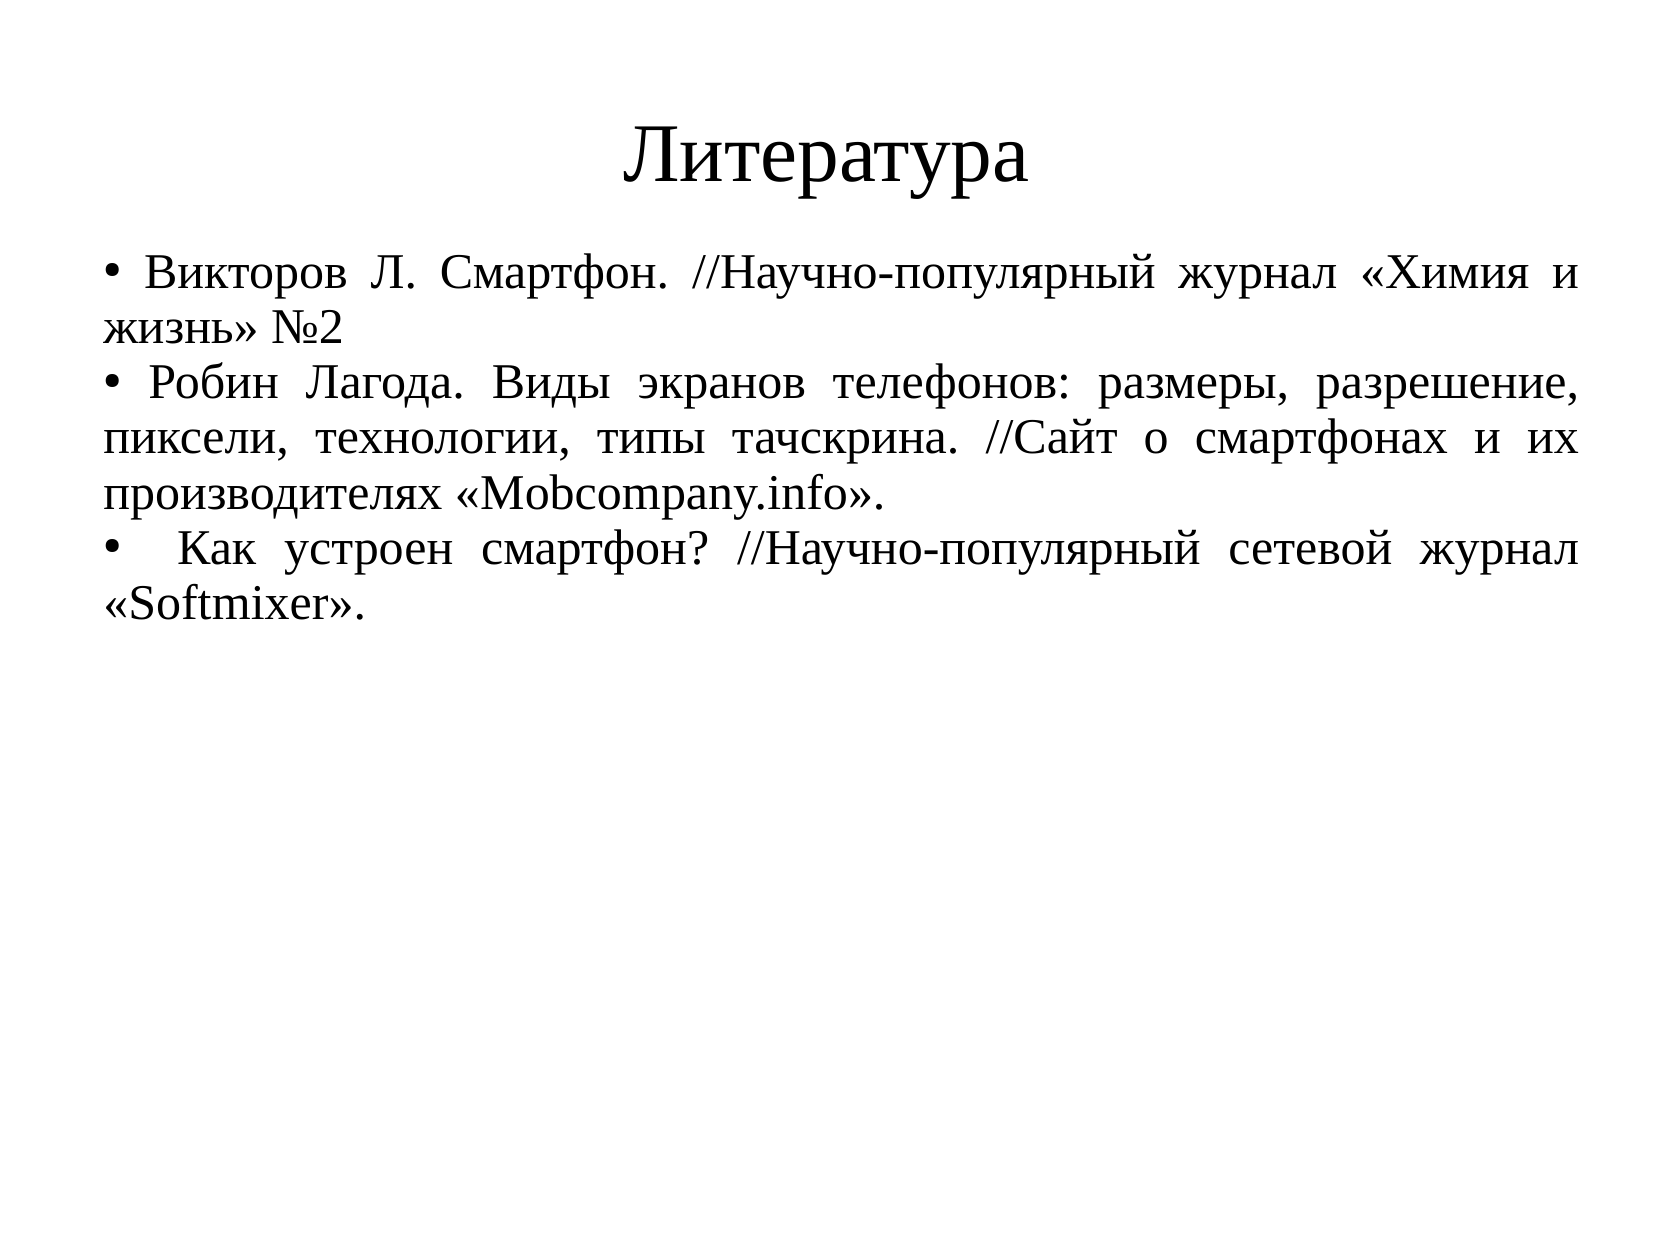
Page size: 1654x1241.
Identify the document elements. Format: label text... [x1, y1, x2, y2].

text_box Викторов Л. Смартфон. //Научно-популярный журнал «Химия и жизнь» №2 Робин Лагода. Виды экранов телефонов: размеры, разрешение, пиксели, технологии, типы тачскрина. //Сайт о смартфонах и их производителях «Mobcompany.info». Как устроен смартфон? //Научно-популярный сетевой журнал «Softmixer». [88, 236, 1595, 1093]
title Литература [82, 49, 1571, 257]
